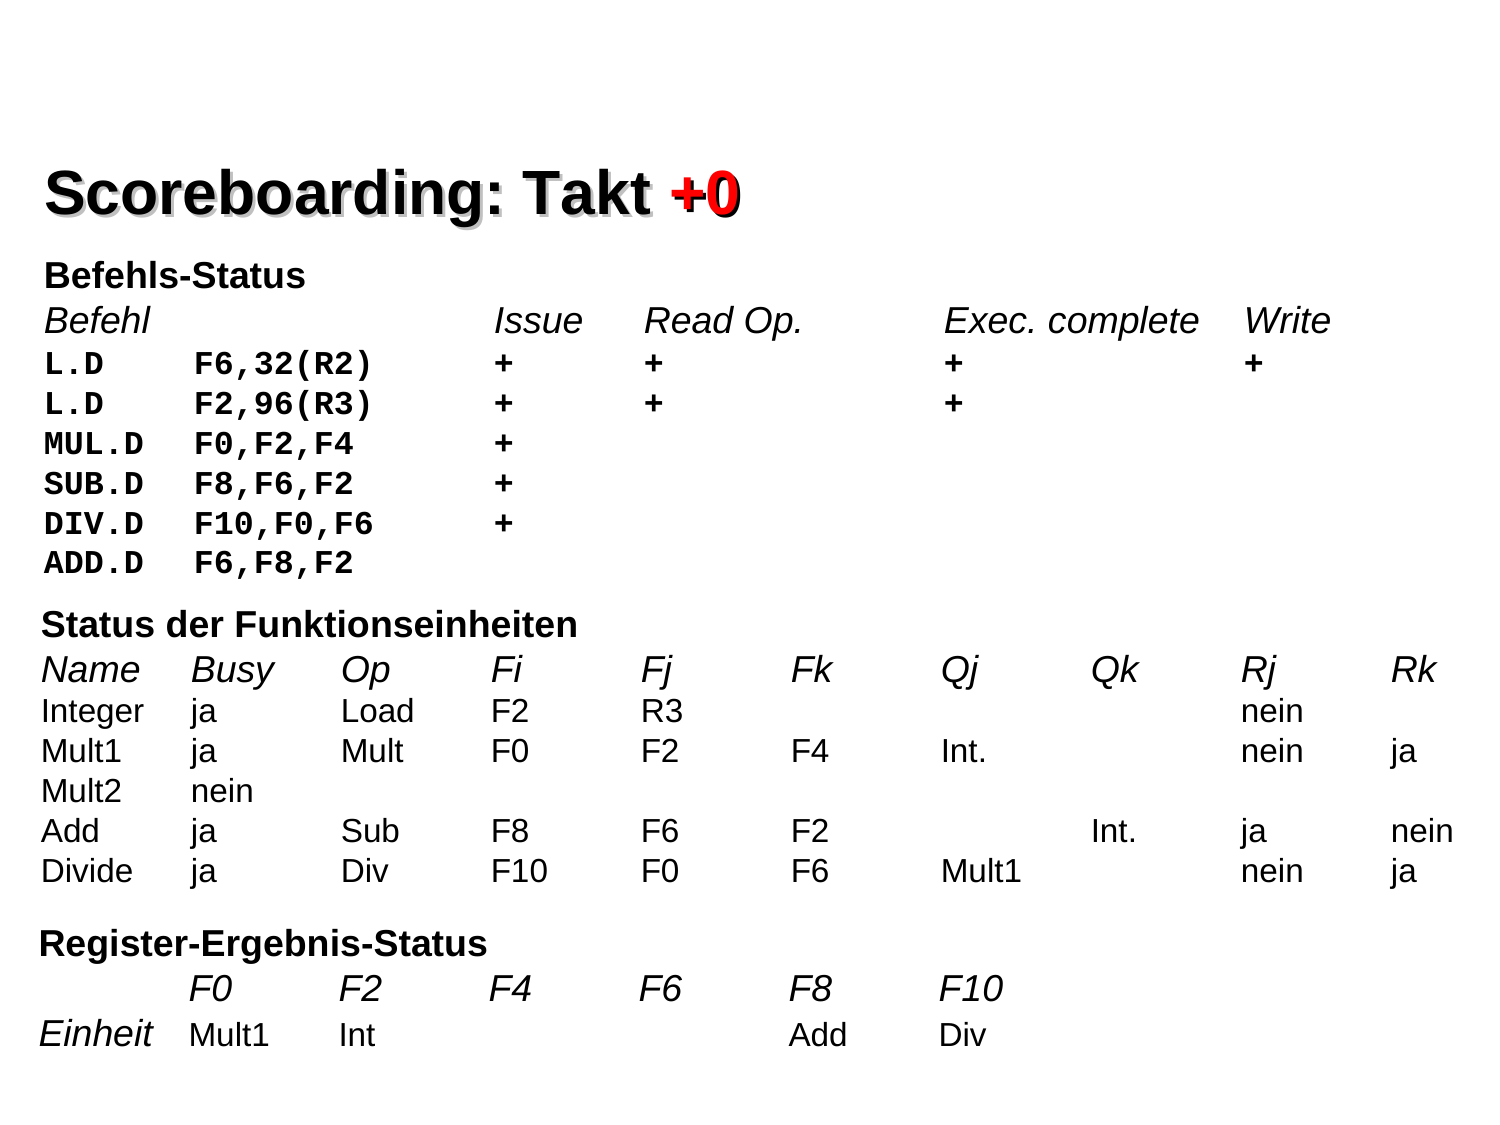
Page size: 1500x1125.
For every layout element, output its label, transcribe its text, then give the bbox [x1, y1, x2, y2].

text_box Register-Ergebnis-Status F0 F2 F4 F6 F8 F10 Einheit Mult1 Int Add Div [23, 910, 1018, 1062]
text_box Status der Funktionseinheiten Name Busy Op Fi Fj Fk Qj Qk Rj Rk Integer ja Load F2 R3 nein Mult1 ja Mult F0 F2 F4 Int. nein ja Mult2 nein Add ja Sub F8 F6 F2 Int. ja nein Divide ja Div F10 F0 F6 Mult1 nein ja [26, 591, 1469, 897]
text_box Befehls-Status Befehl Issue Read Op. Exec. complete Write L.D F6,32(R2) + + + + L.D F2,96(R3) + + + MUL.D F0,F2,F4 + SUB.D F8,F6,F2 + DIV.D F10,F0,F6 + ADD.D F6,F8,F2 [29, 243, 1347, 589]
title Scoreboarding: Takt +0 [29, 107, 1471, 271]
